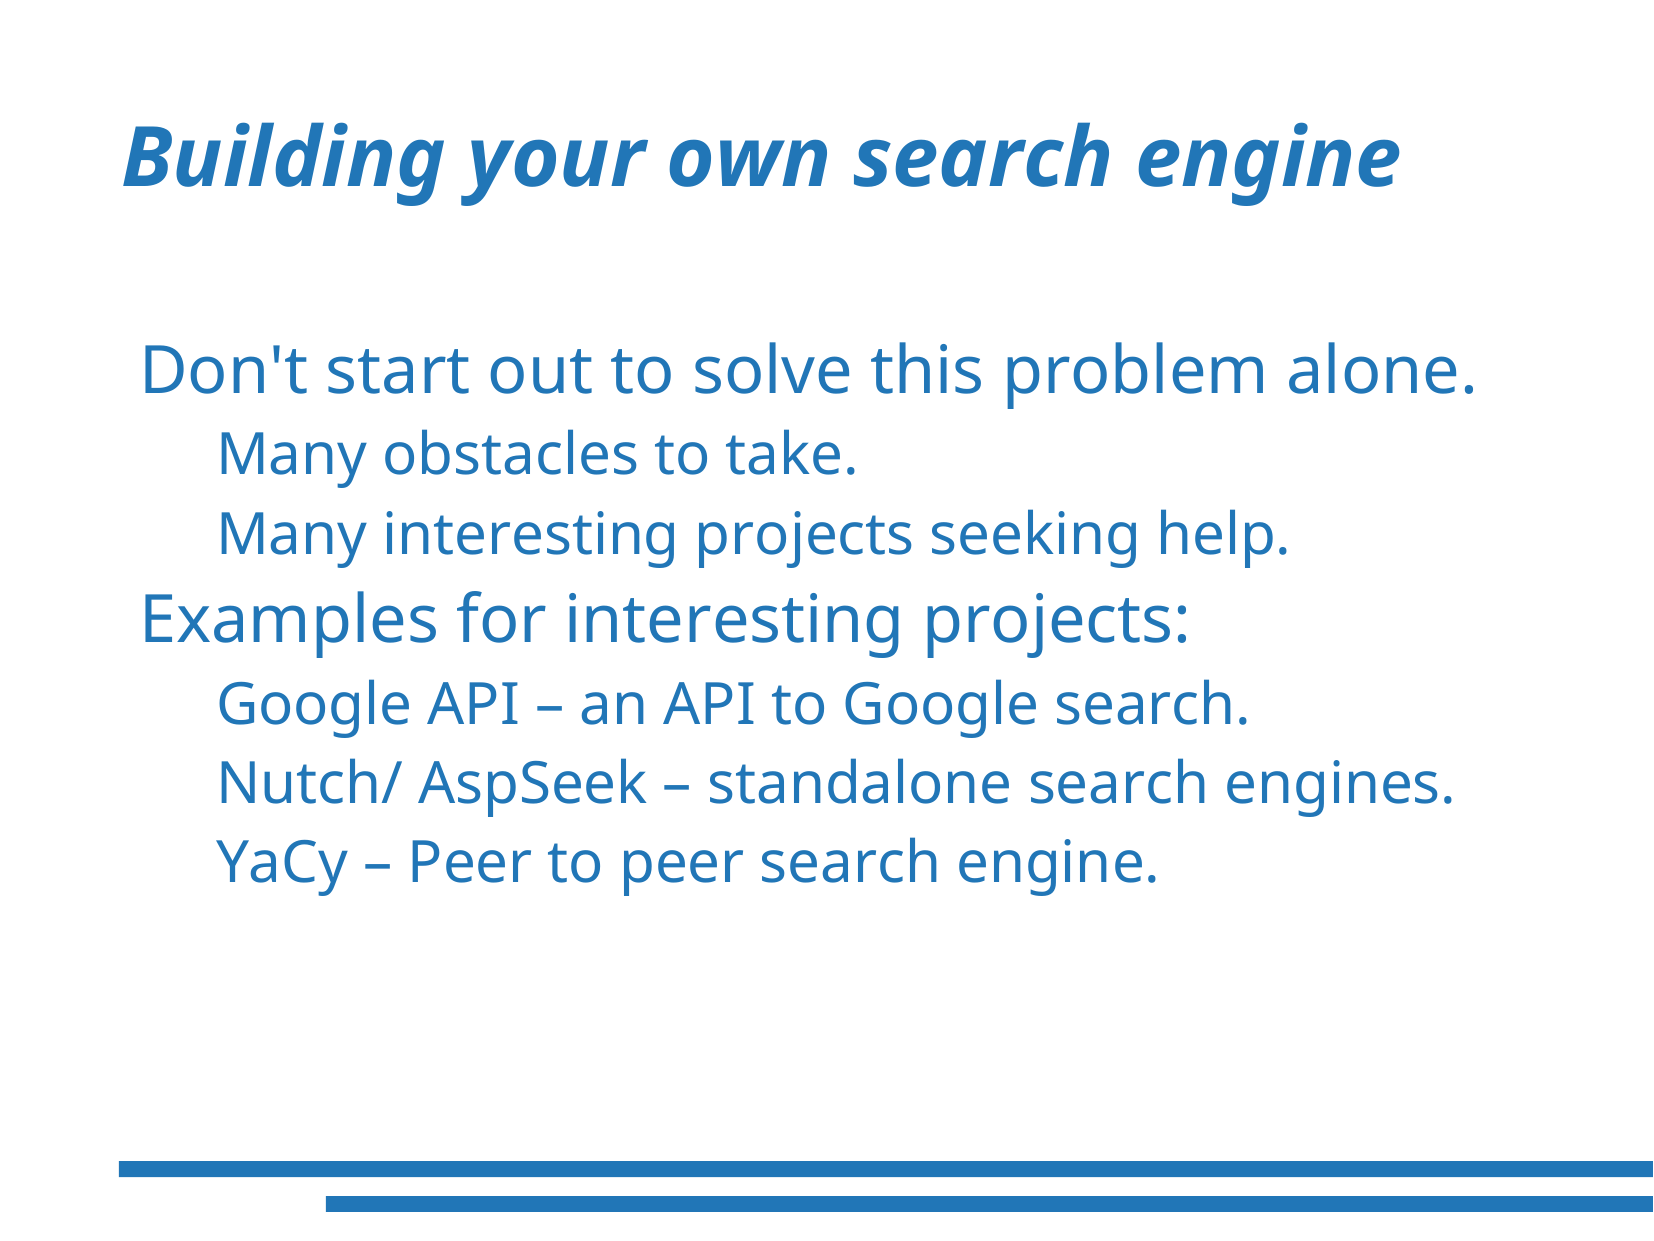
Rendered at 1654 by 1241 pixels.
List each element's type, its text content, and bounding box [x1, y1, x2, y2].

title Building your own search engine [121, 50, 1534, 258]
list Don't start out to solve this problem alone. Many obstacles to take. Many interesting projects seeking help. Examples for interesting projects: Google API – an API to Google search. Nutch/ AspSeek – standalone search engines. YaCy – Peer to peer search engine. [121, 322, 1561, 1133]
